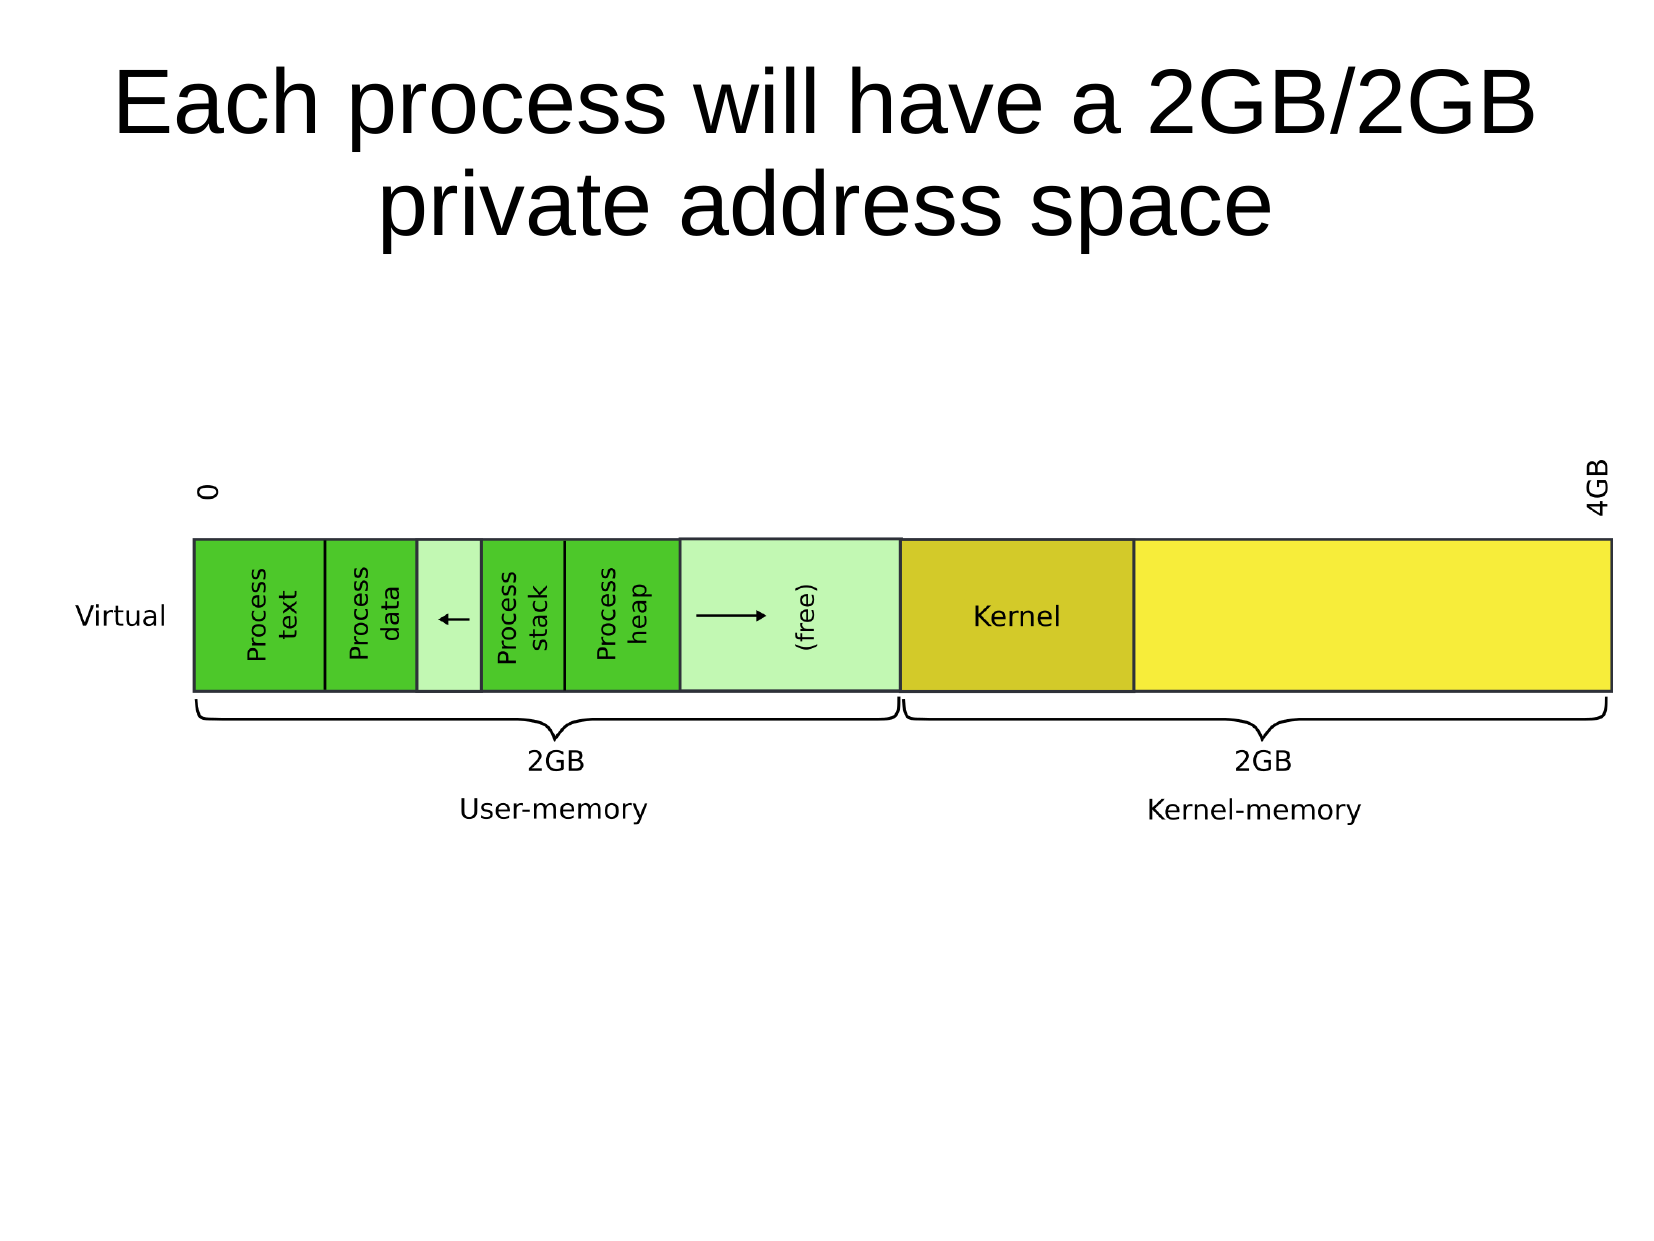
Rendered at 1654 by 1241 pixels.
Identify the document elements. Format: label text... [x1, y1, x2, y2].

title Each process will have a 2GB/2GB private address space [82, 49, 1571, 257]
picture [75, 460, 1613, 826]
